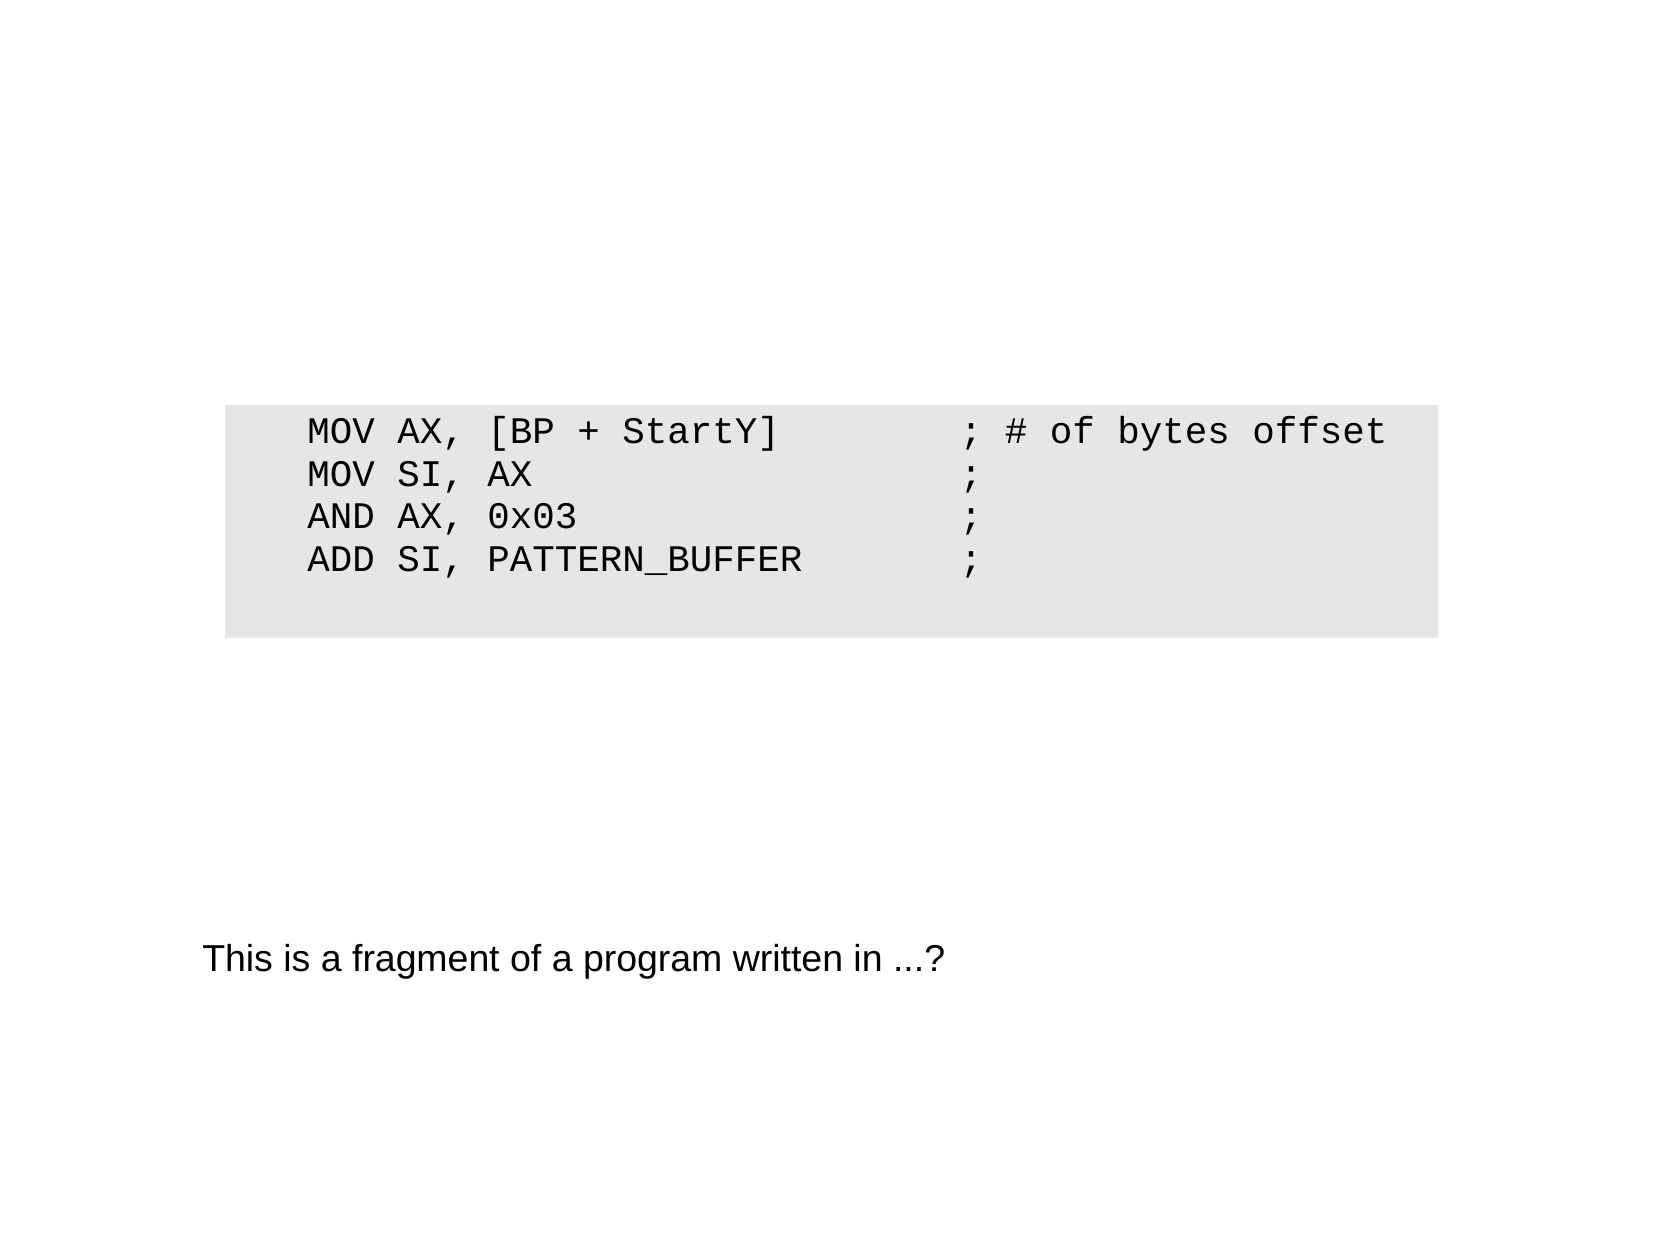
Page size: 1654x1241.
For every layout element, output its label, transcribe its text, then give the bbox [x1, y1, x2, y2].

text_box MOV AX, [BP + StartY] ; # of bytes offset MOV SI, AX ; AND AX, 0x03 ; ADD SI, PATTERN_BUFFER ; [225, 405, 1439, 638]
text_box This is a fragment of a program written in ...? [187, 930, 962, 987]
